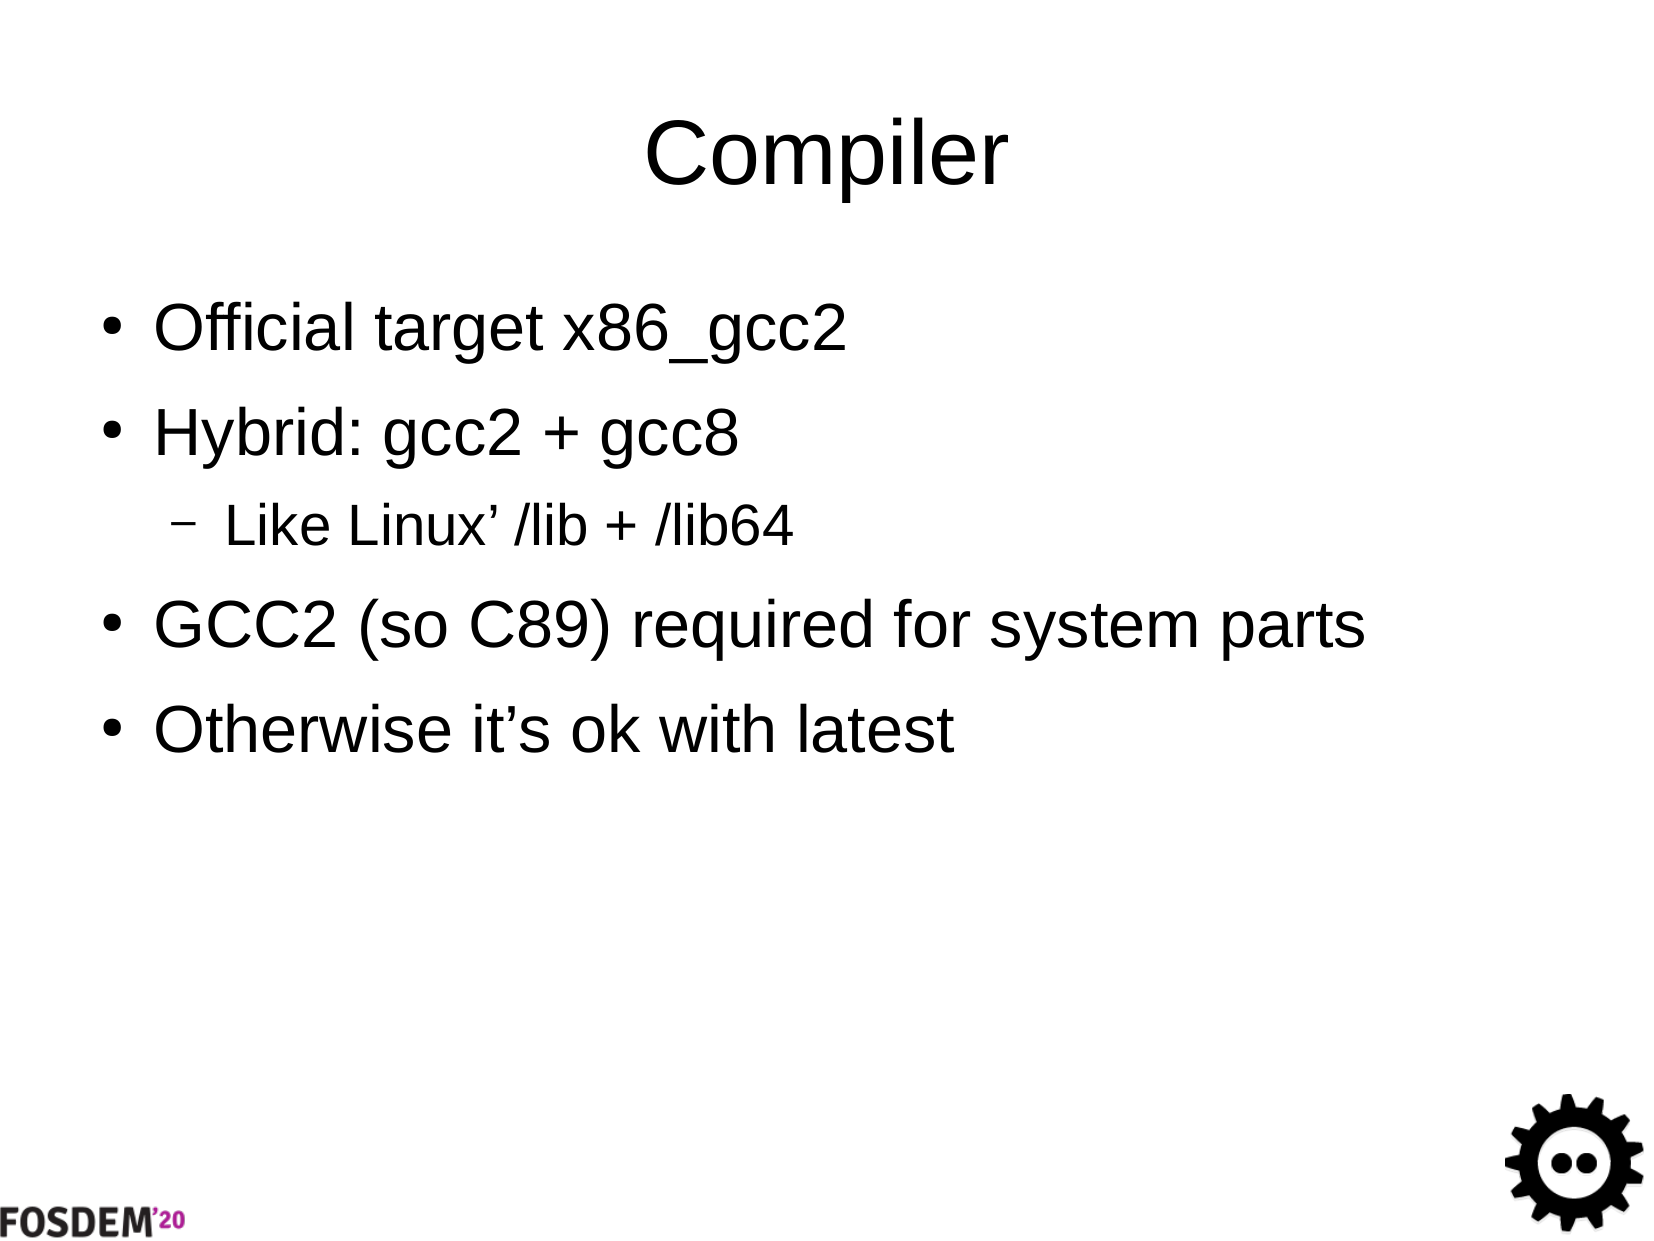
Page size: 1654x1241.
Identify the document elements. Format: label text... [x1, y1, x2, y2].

picture [1505, 1094, 1648, 1235]
title Compiler [82, 49, 1571, 257]
picture [0, 1202, 188, 1241]
list Official target x86_gcc2 Hybrid: gcc2 + gcc8 Like Linux’ /lib + /lib64 GCC2 (so C89) required for system parts Otherwise it’s ok with latest [82, 290, 1571, 1010]
